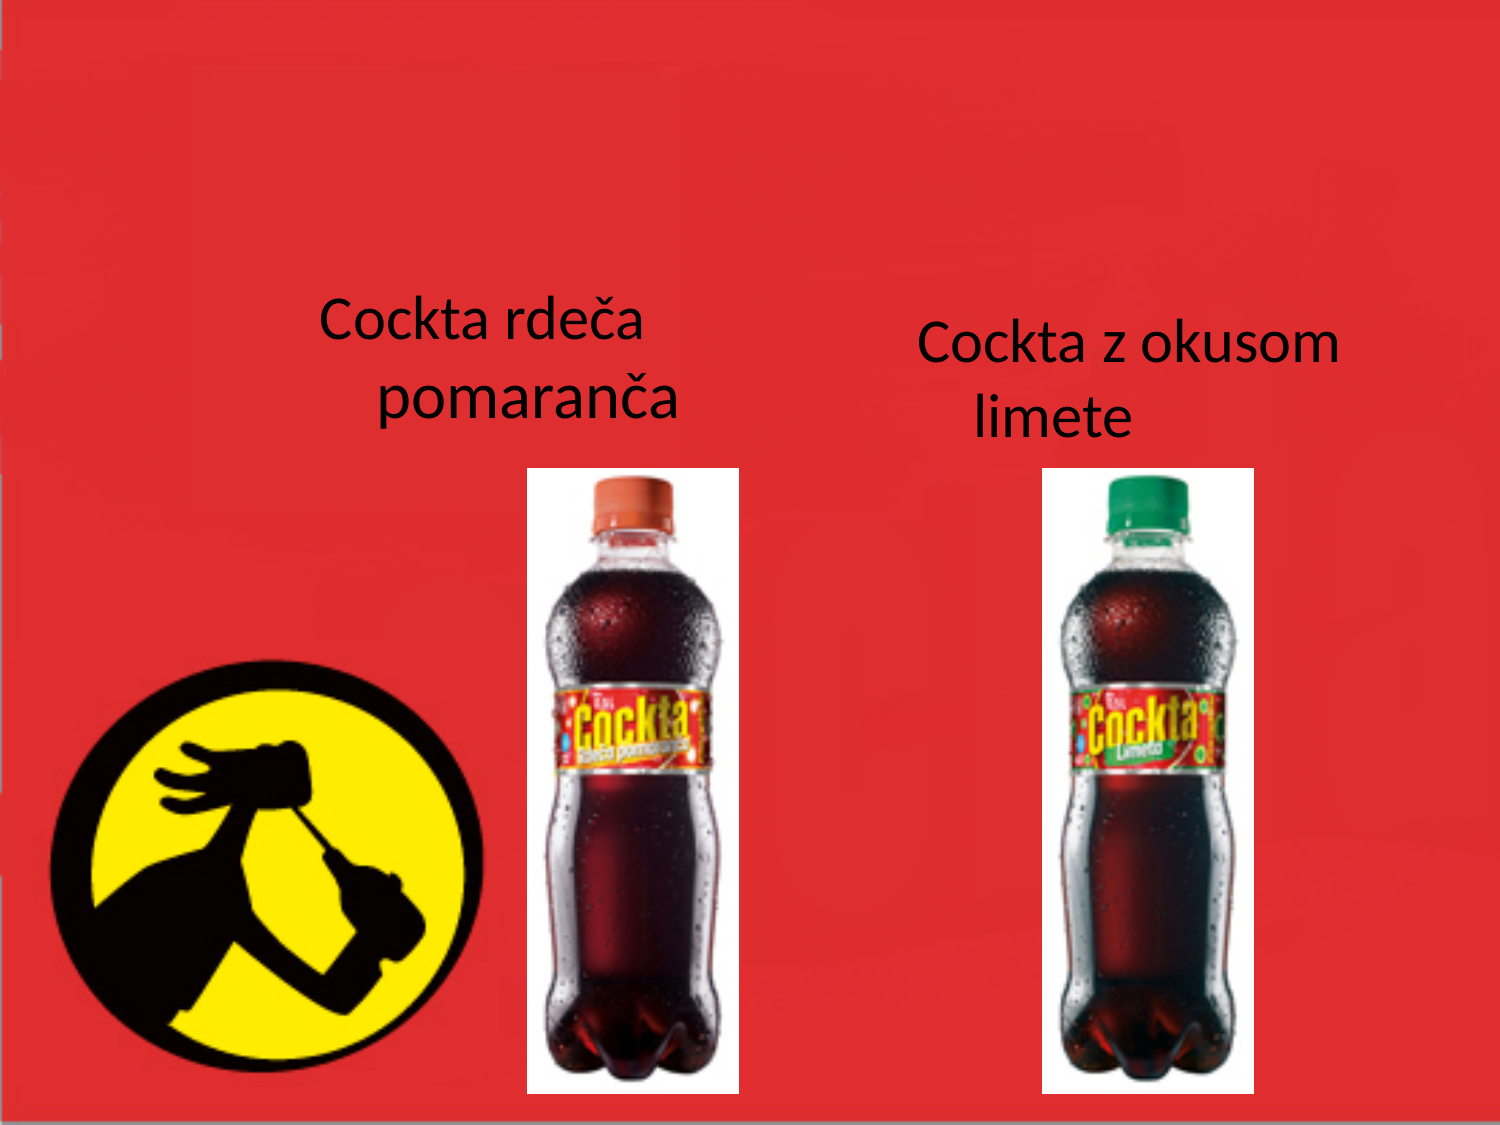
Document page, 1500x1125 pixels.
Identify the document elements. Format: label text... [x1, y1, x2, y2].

list Cockta rdeča pomaranča [304, 269, 903, 457]
picture [0, 0, 1500, 1125]
text_box Cockta z okusom limete [902, 292, 1500, 481]
